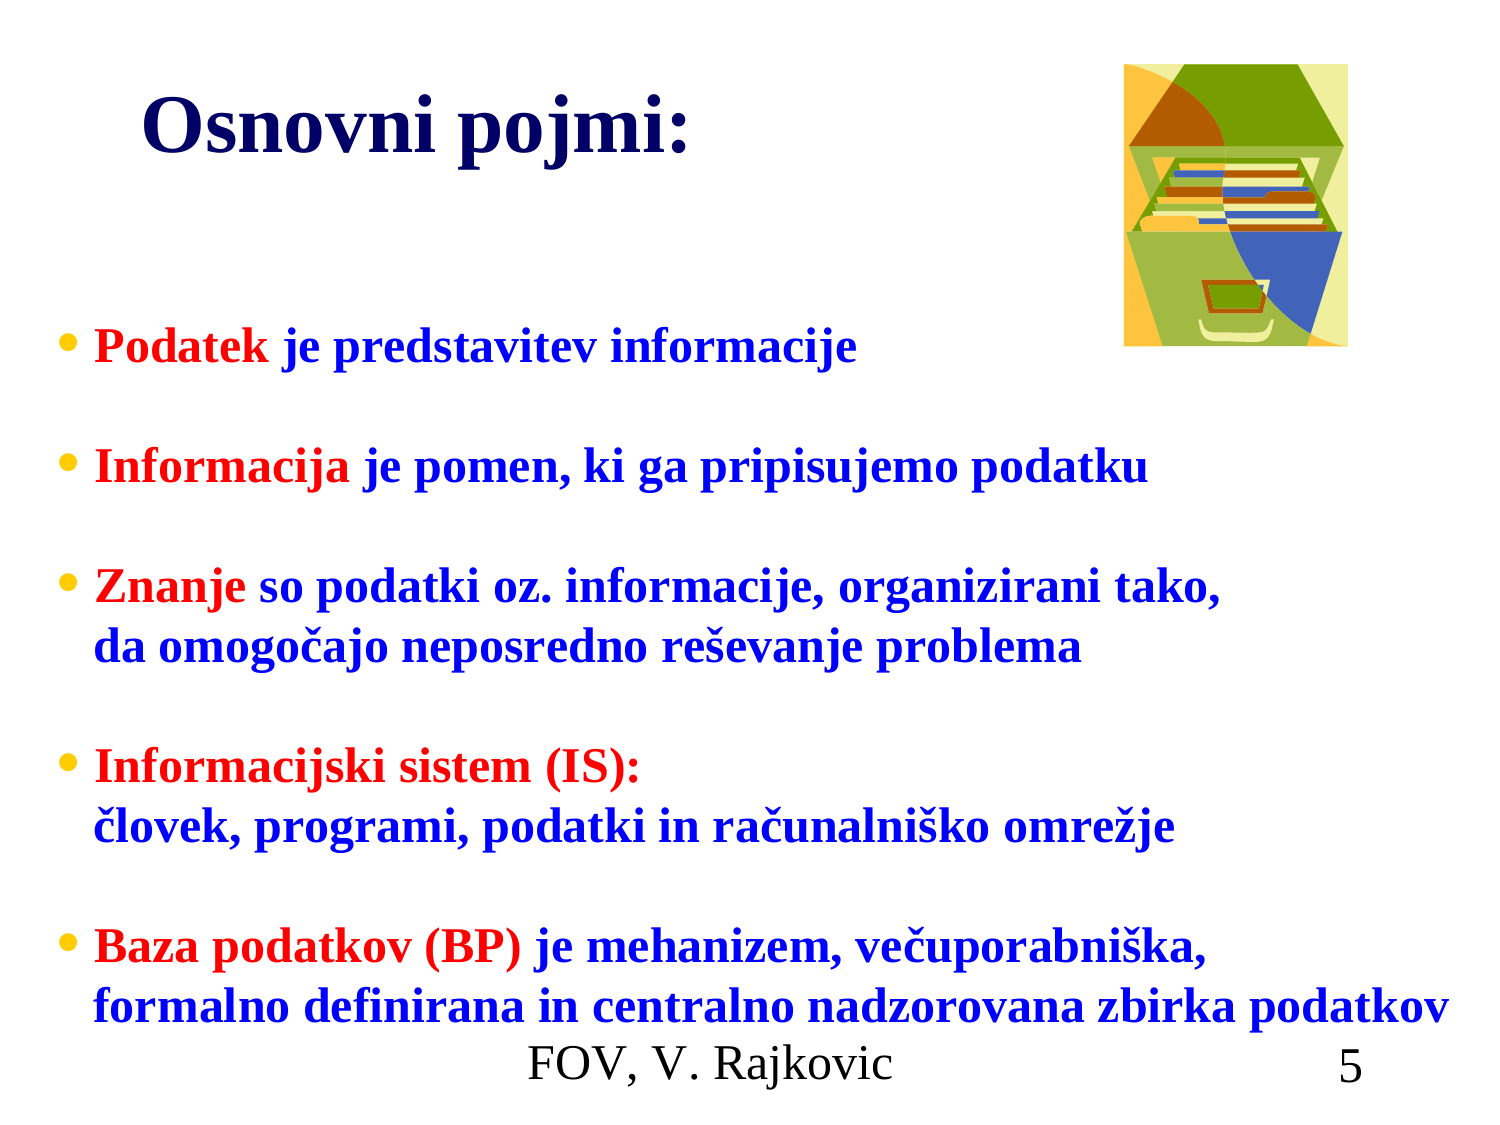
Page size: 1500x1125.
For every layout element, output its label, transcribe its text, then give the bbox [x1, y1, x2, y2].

picture [1123, 64, 1348, 347]
text_box Osnovni pojmi: [125, 62, 709, 178]
text_box Podatek je predstavitev informacije Informacija je pomen, ki ga pripisujemo podatku Znanje so podatki oz. informacije, organizirani tako, da omogočajo neposredno reševanje problema Informacijski sistem (IS): človek, programi, podatki in računalniško omrežje Baza podatkov (BP) je mehanizem, večuporabniška, formalno definirana in centralno nadzorovana zbirka podatkov [41, 304, 1465, 1041]
